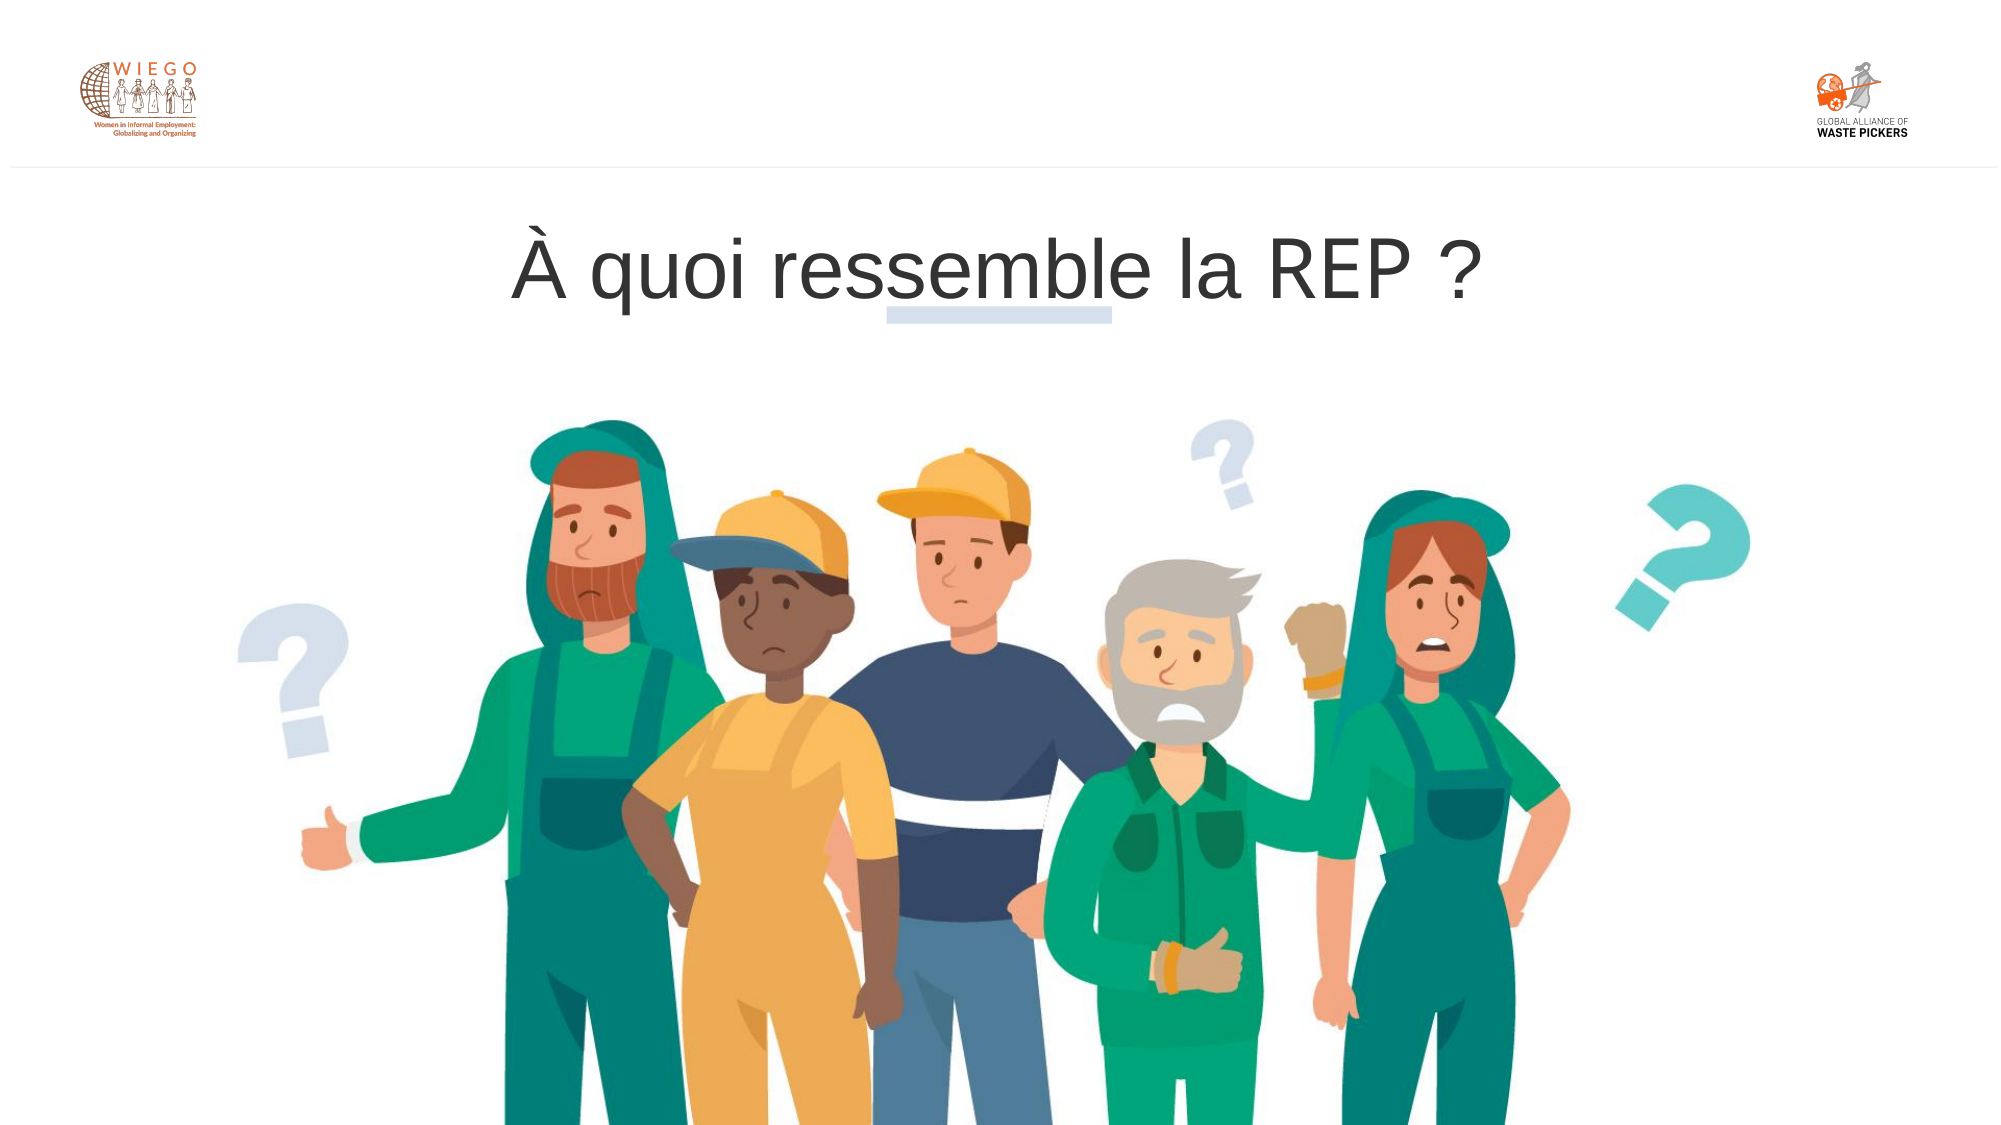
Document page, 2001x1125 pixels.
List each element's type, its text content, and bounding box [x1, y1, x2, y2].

picture [0, 0, 2001, 1125]
text_box À quoi ressemble la REP ? [450, 207, 1522, 323]
text_box [886, 306, 1113, 324]
